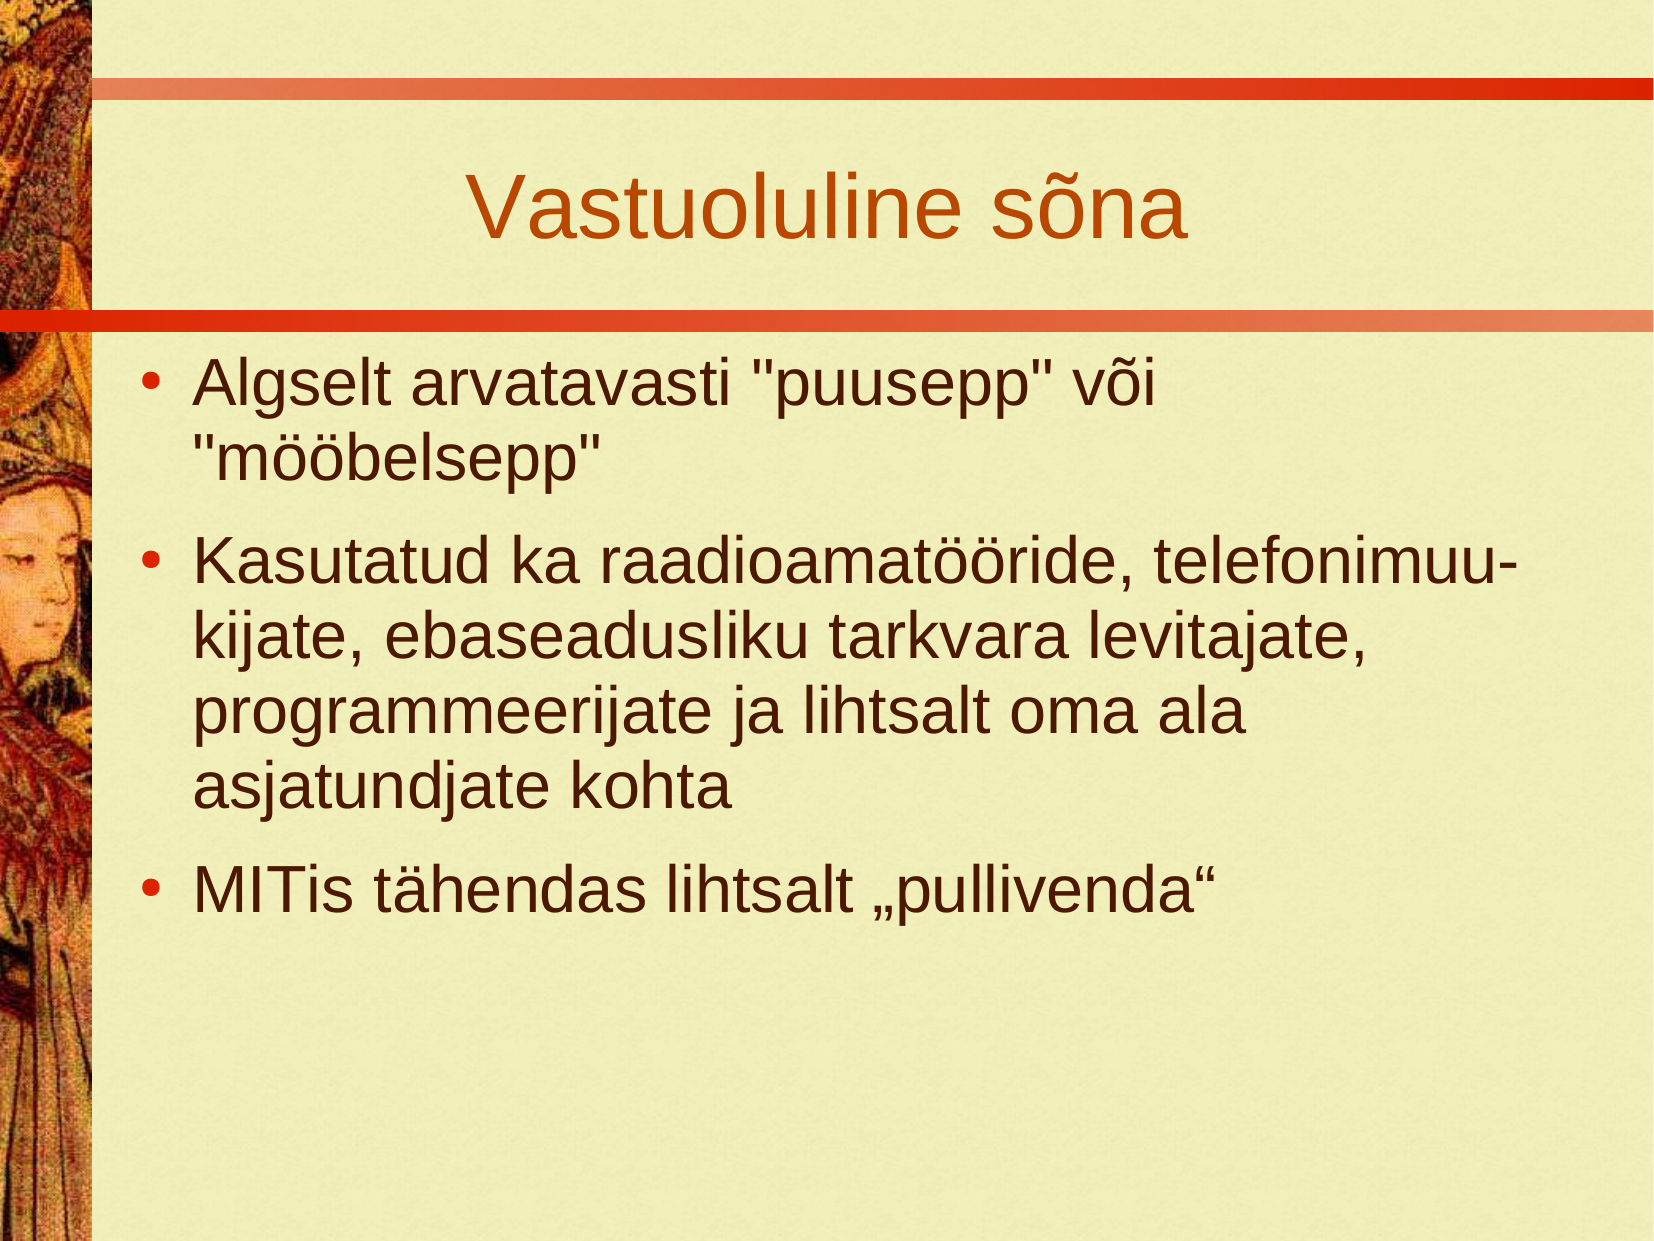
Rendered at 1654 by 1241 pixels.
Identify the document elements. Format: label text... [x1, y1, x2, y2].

picture [0, 0, 1654, 310]
title Vastuoluline sõna [121, 102, 1534, 311]
list Algselt arvatavasti "puusepp" või "mööbelsepp" Kasutatud ka raadioamatööride, telefonimuu-kijate, ebaseadusliku tarkvara levitajate, programmeerijate ja lihtsalt oma ala asjatundjate kohta MITis tähendas lihtsalt „pullivenda“ [121, 344, 1534, 1127]
picture [0, 332, 1654, 1241]
